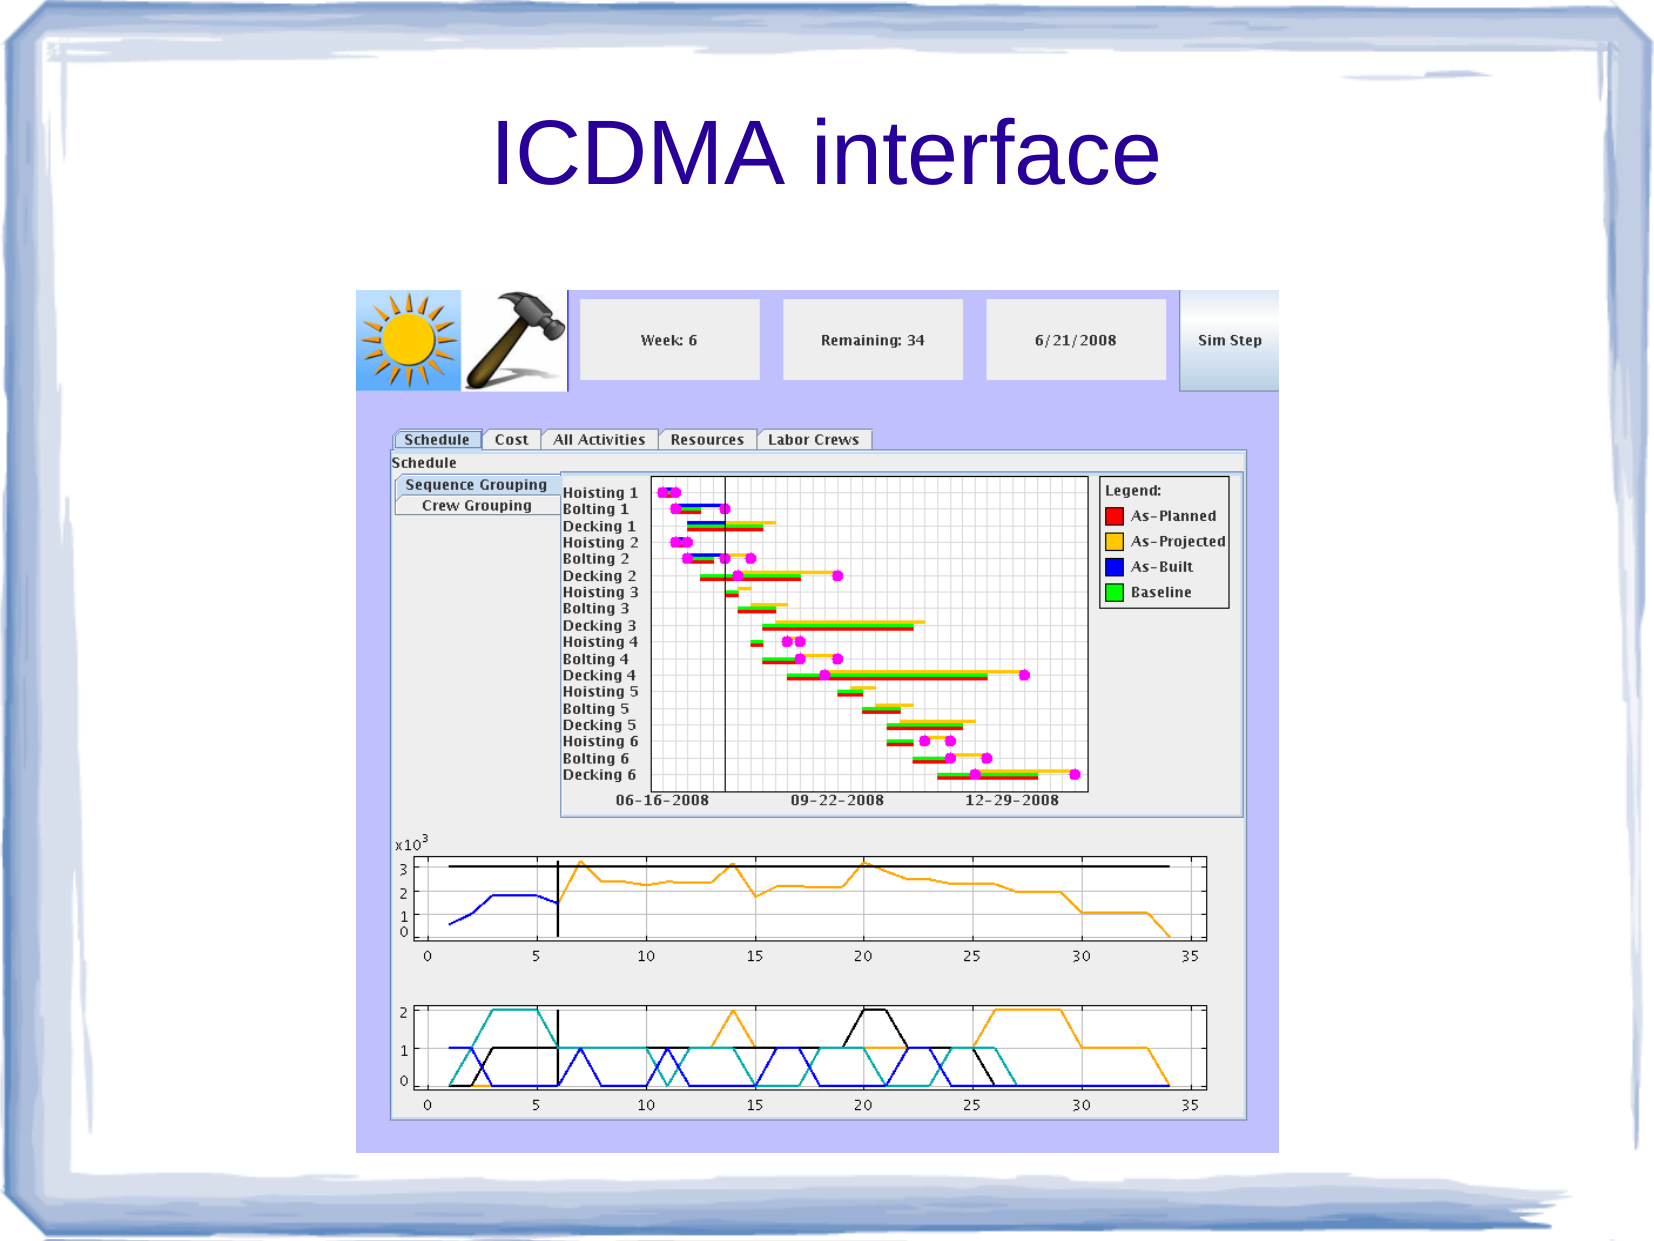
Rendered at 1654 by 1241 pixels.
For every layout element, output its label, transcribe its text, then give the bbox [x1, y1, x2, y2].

title ICDMA interface [82, 49, 1571, 257]
picture [0, 0, 1654, 1241]
